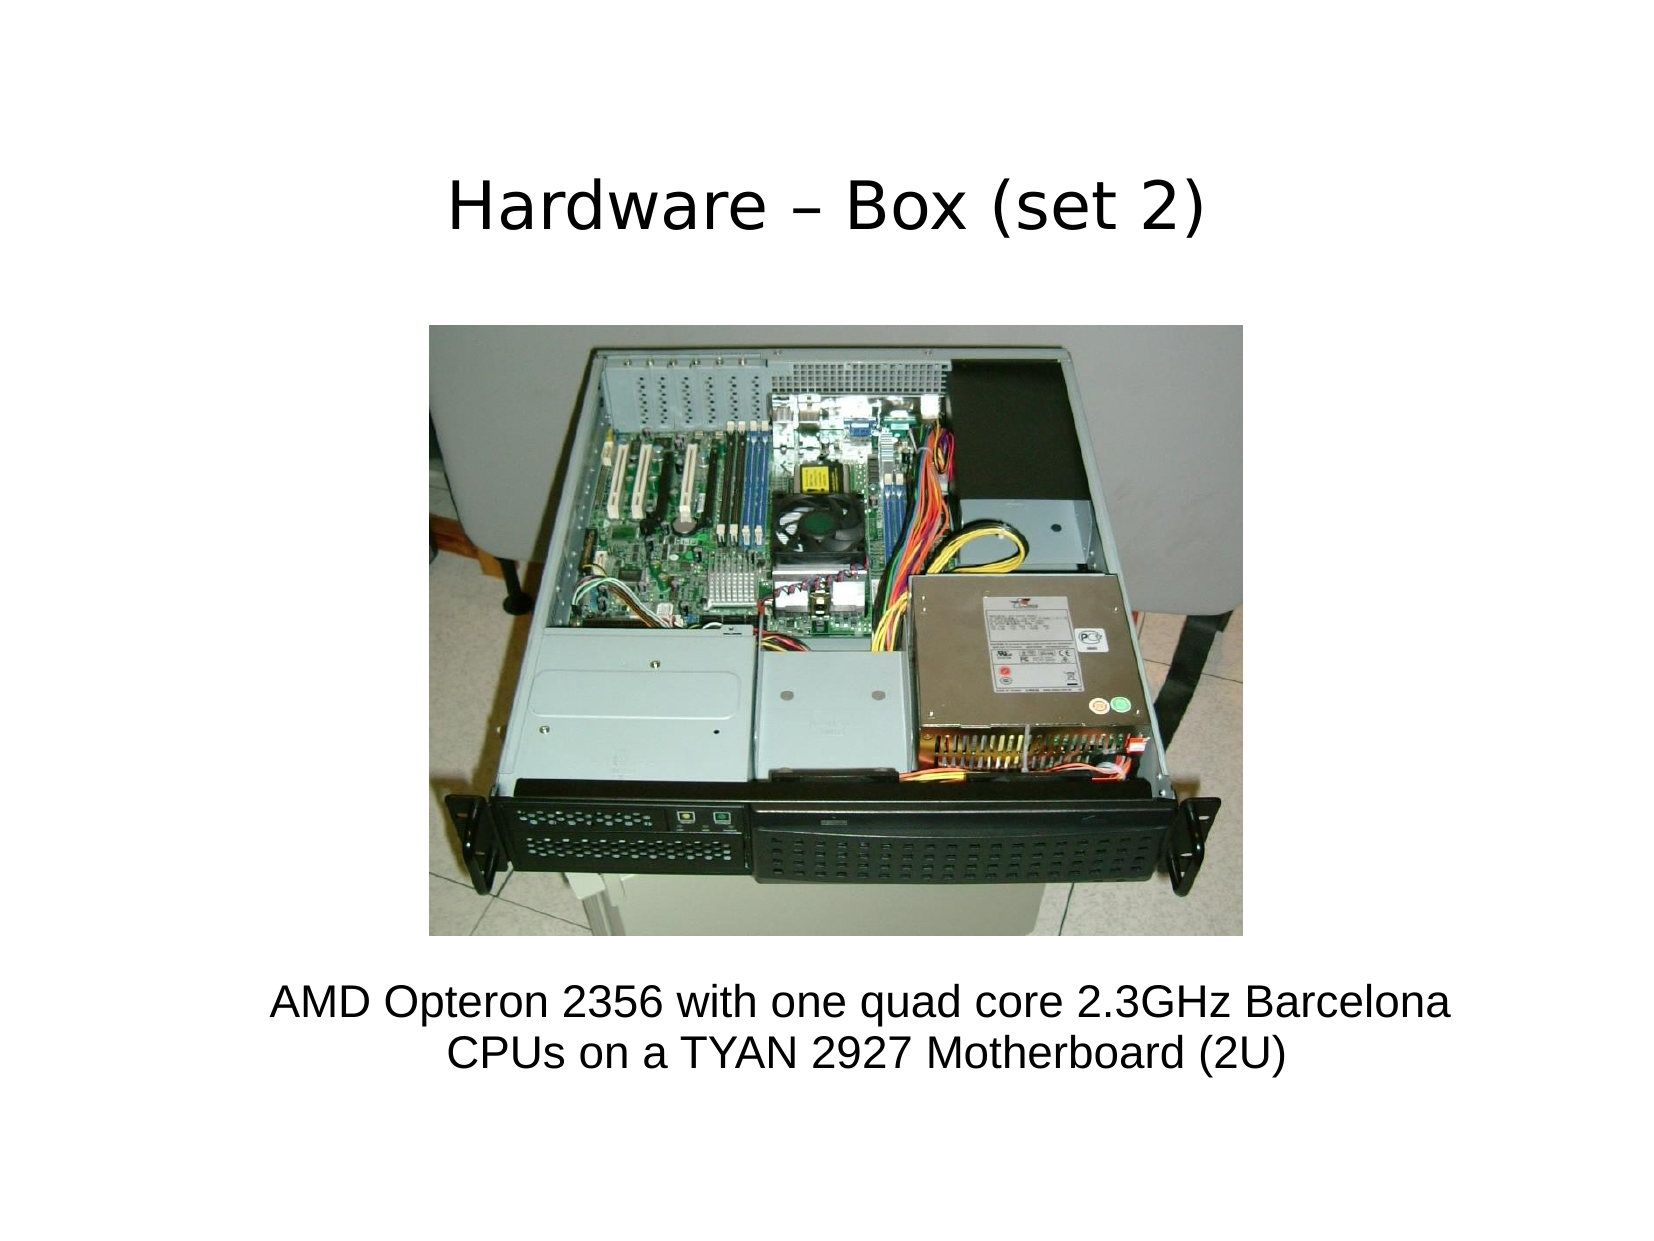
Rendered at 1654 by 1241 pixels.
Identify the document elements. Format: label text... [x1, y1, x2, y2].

title Hardware – Box (set 2) [121, 102, 1534, 311]
picture [429, 325, 1243, 936]
text_box AMD Opteron 2356 with one quad core 2.3GHz Barcelona CPUs on a TYAN 2927 Motherboard (2U) [183, 968, 1426, 1098]
